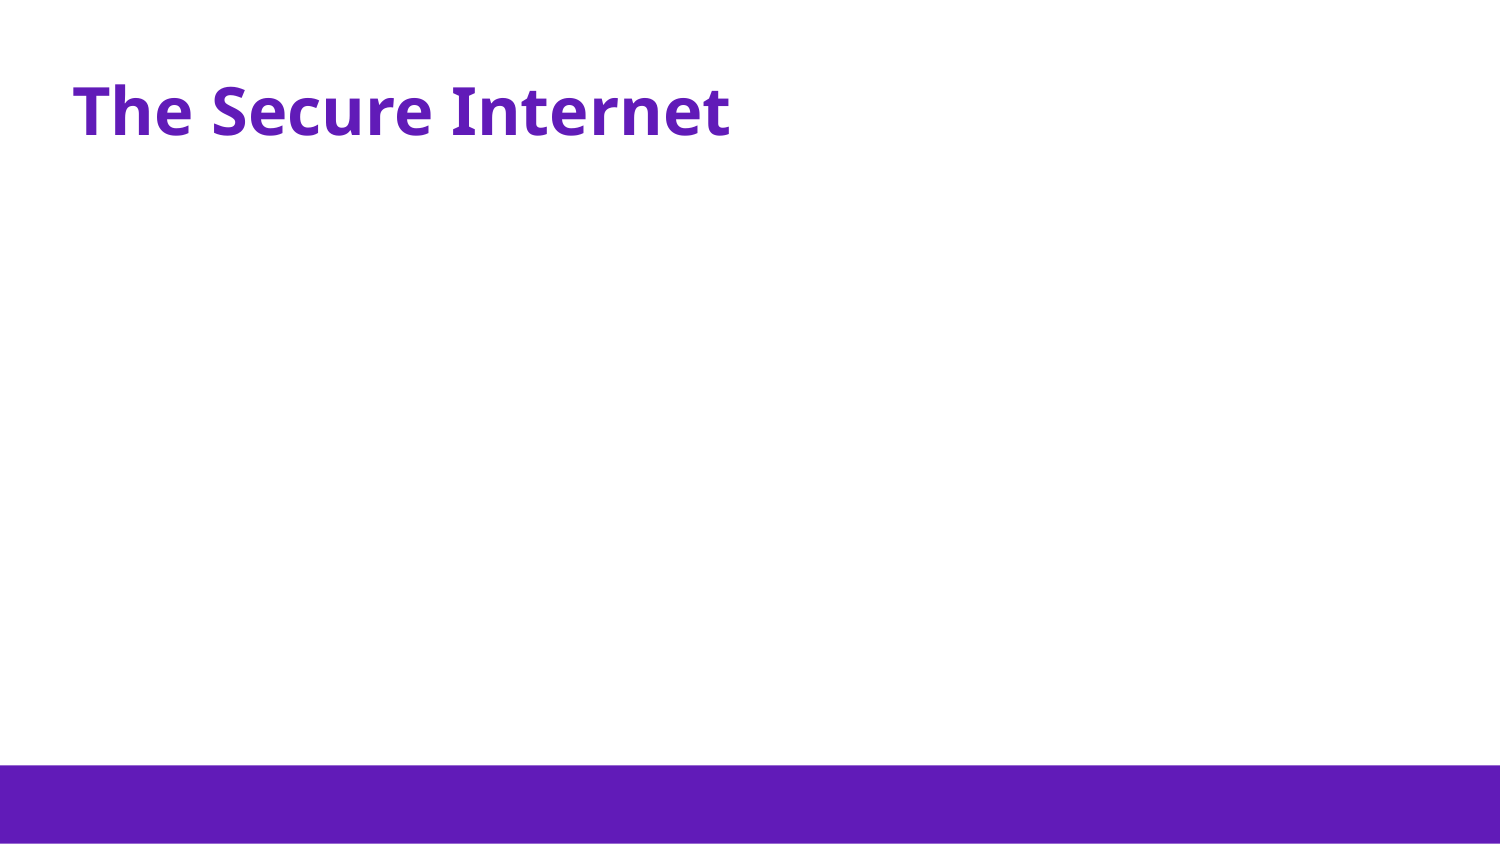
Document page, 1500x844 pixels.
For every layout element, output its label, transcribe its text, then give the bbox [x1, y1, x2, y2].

title The Secure Internet [57, 54, 1273, 164]
